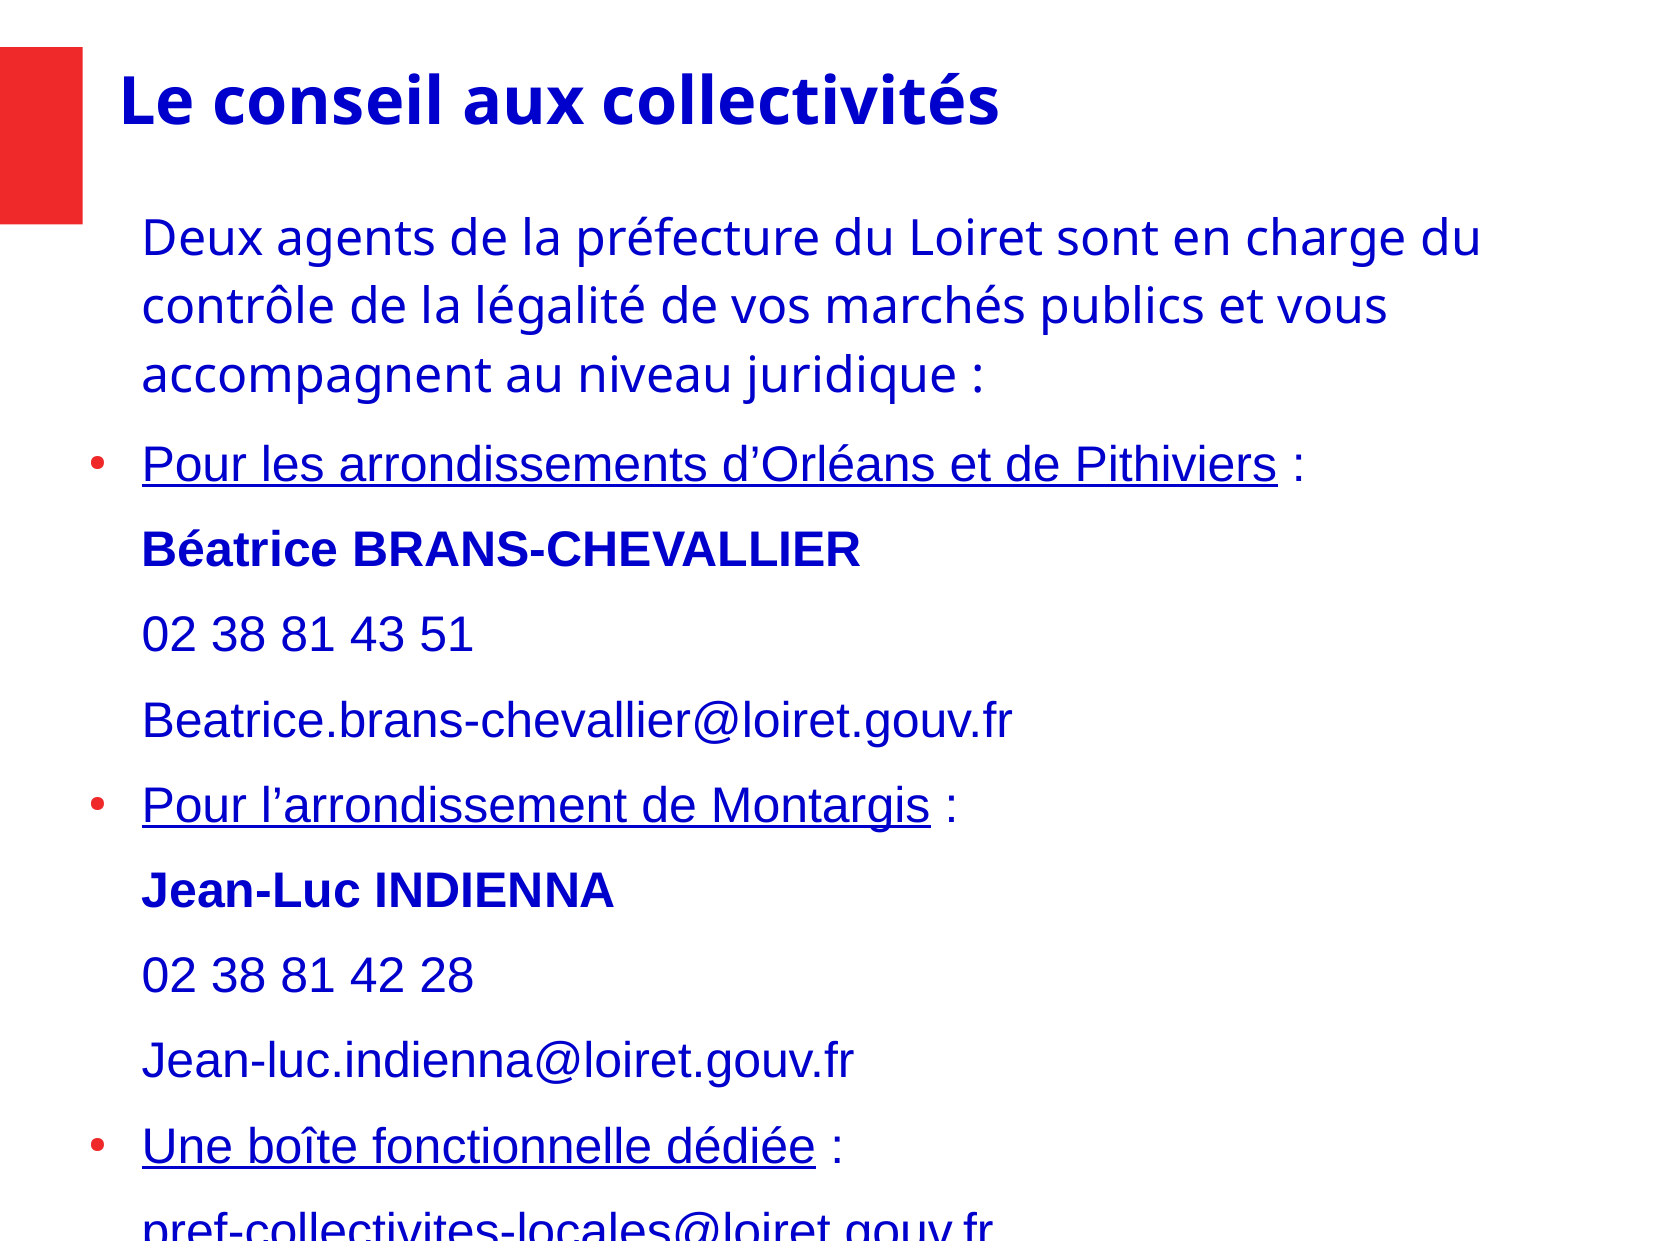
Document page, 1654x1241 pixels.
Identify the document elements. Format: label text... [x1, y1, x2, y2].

list Deux agents de la préfecture du Loiret sont en charge du contrôle de la légalité de vos marchés publics et vous accompagnent au niveau juridique : Pour les arrondissements d’Orléans et de Pithiviers : Béatrice BRANS-CHEVALLIER 02 38 81 43 51 Beatrice.brans-chevallier@loiret.gouv.fr Pour l’arrondissement de Montargis : Jean-Luc INDIENNA 02 38 81 42 28 Jean-luc.indienna@loiret.gouv.fr Une boîte fonctionnelle dédiée : pref-collectivites-locales@loiret.gouv.fr [70, 201, 1489, 1193]
title Le conseil aux collectivités [118, 0, 1571, 202]
